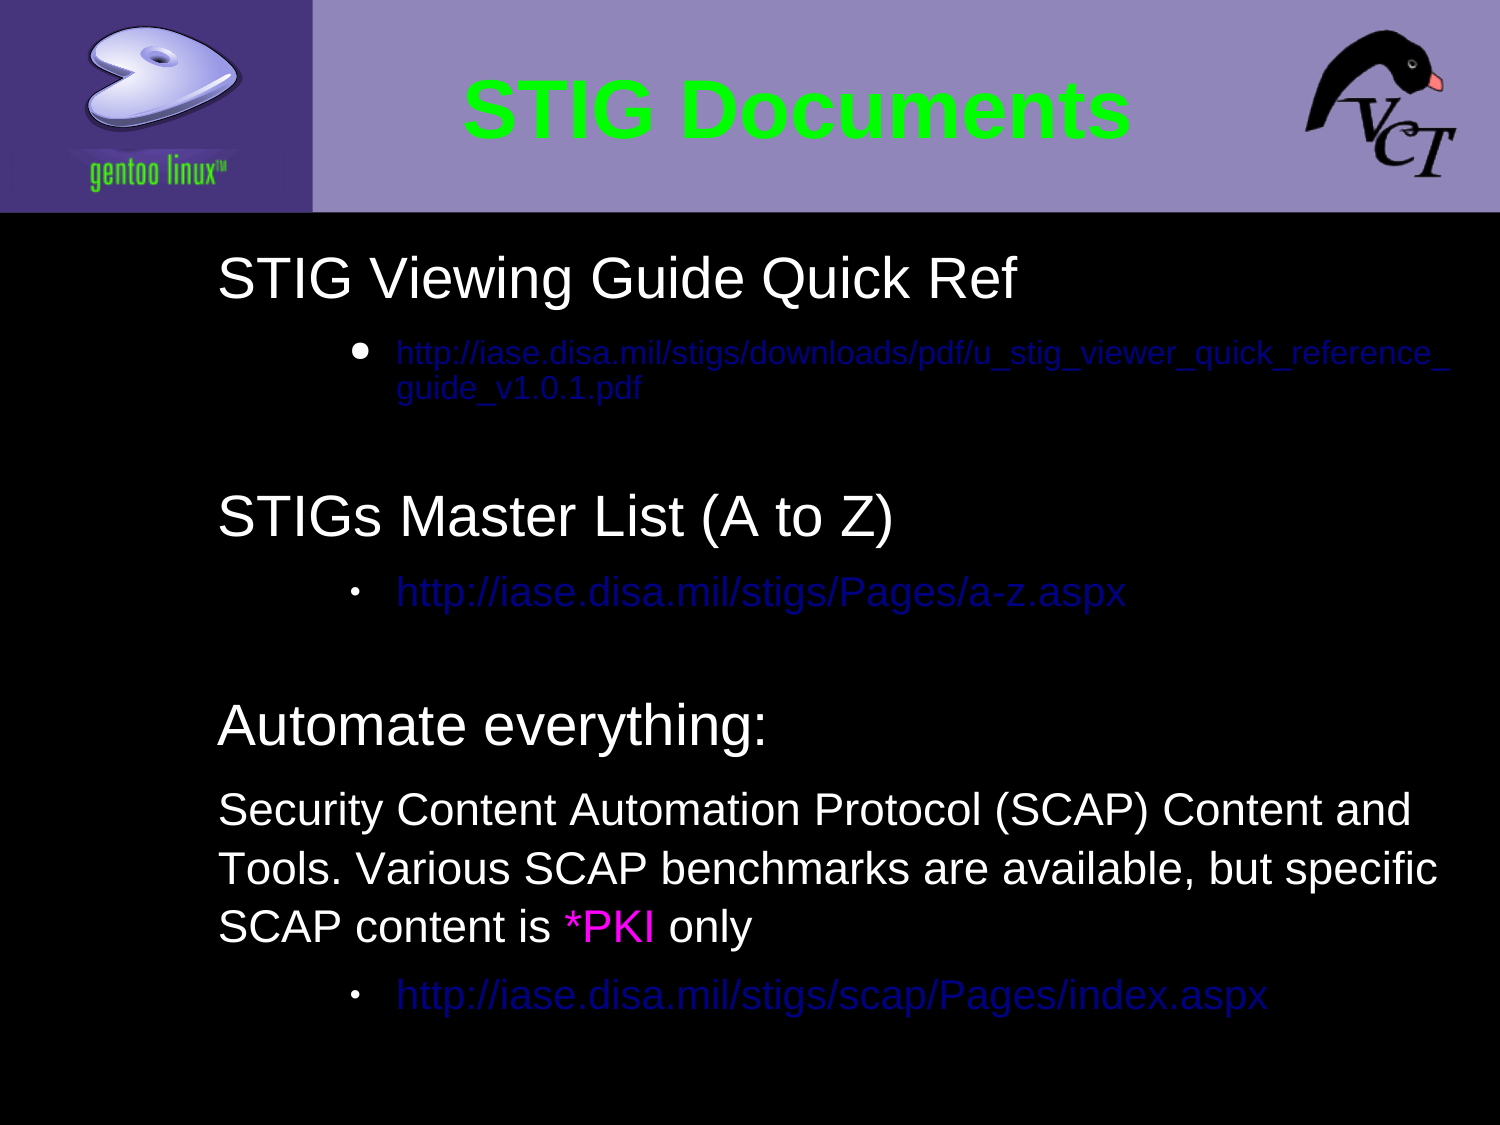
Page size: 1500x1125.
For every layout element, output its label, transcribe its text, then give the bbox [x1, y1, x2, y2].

picture [1292, 21, 1471, 189]
title STIG Documents [324, 12, 1271, 201]
list STIG Viewing Guide Quick Ref http://iase.disa.mil/stigs/downloads/pdf/u_stig_viewer_quick_reference_guide_v1.0.1.pdf STIGs Master List (A to Z) http://iase.disa.mil/stigs/Pages/a-z.aspx Automate everything: Security Content Automation Protocol (SCAP) Content and Tools. Various SCAP benchmarks are available, but specific SCAP content is *PKI only http://iase.disa.mil/stigs/scap/Pages/index.aspx [152, 245, 1465, 1102]
picture [0, 149, 300, 195]
